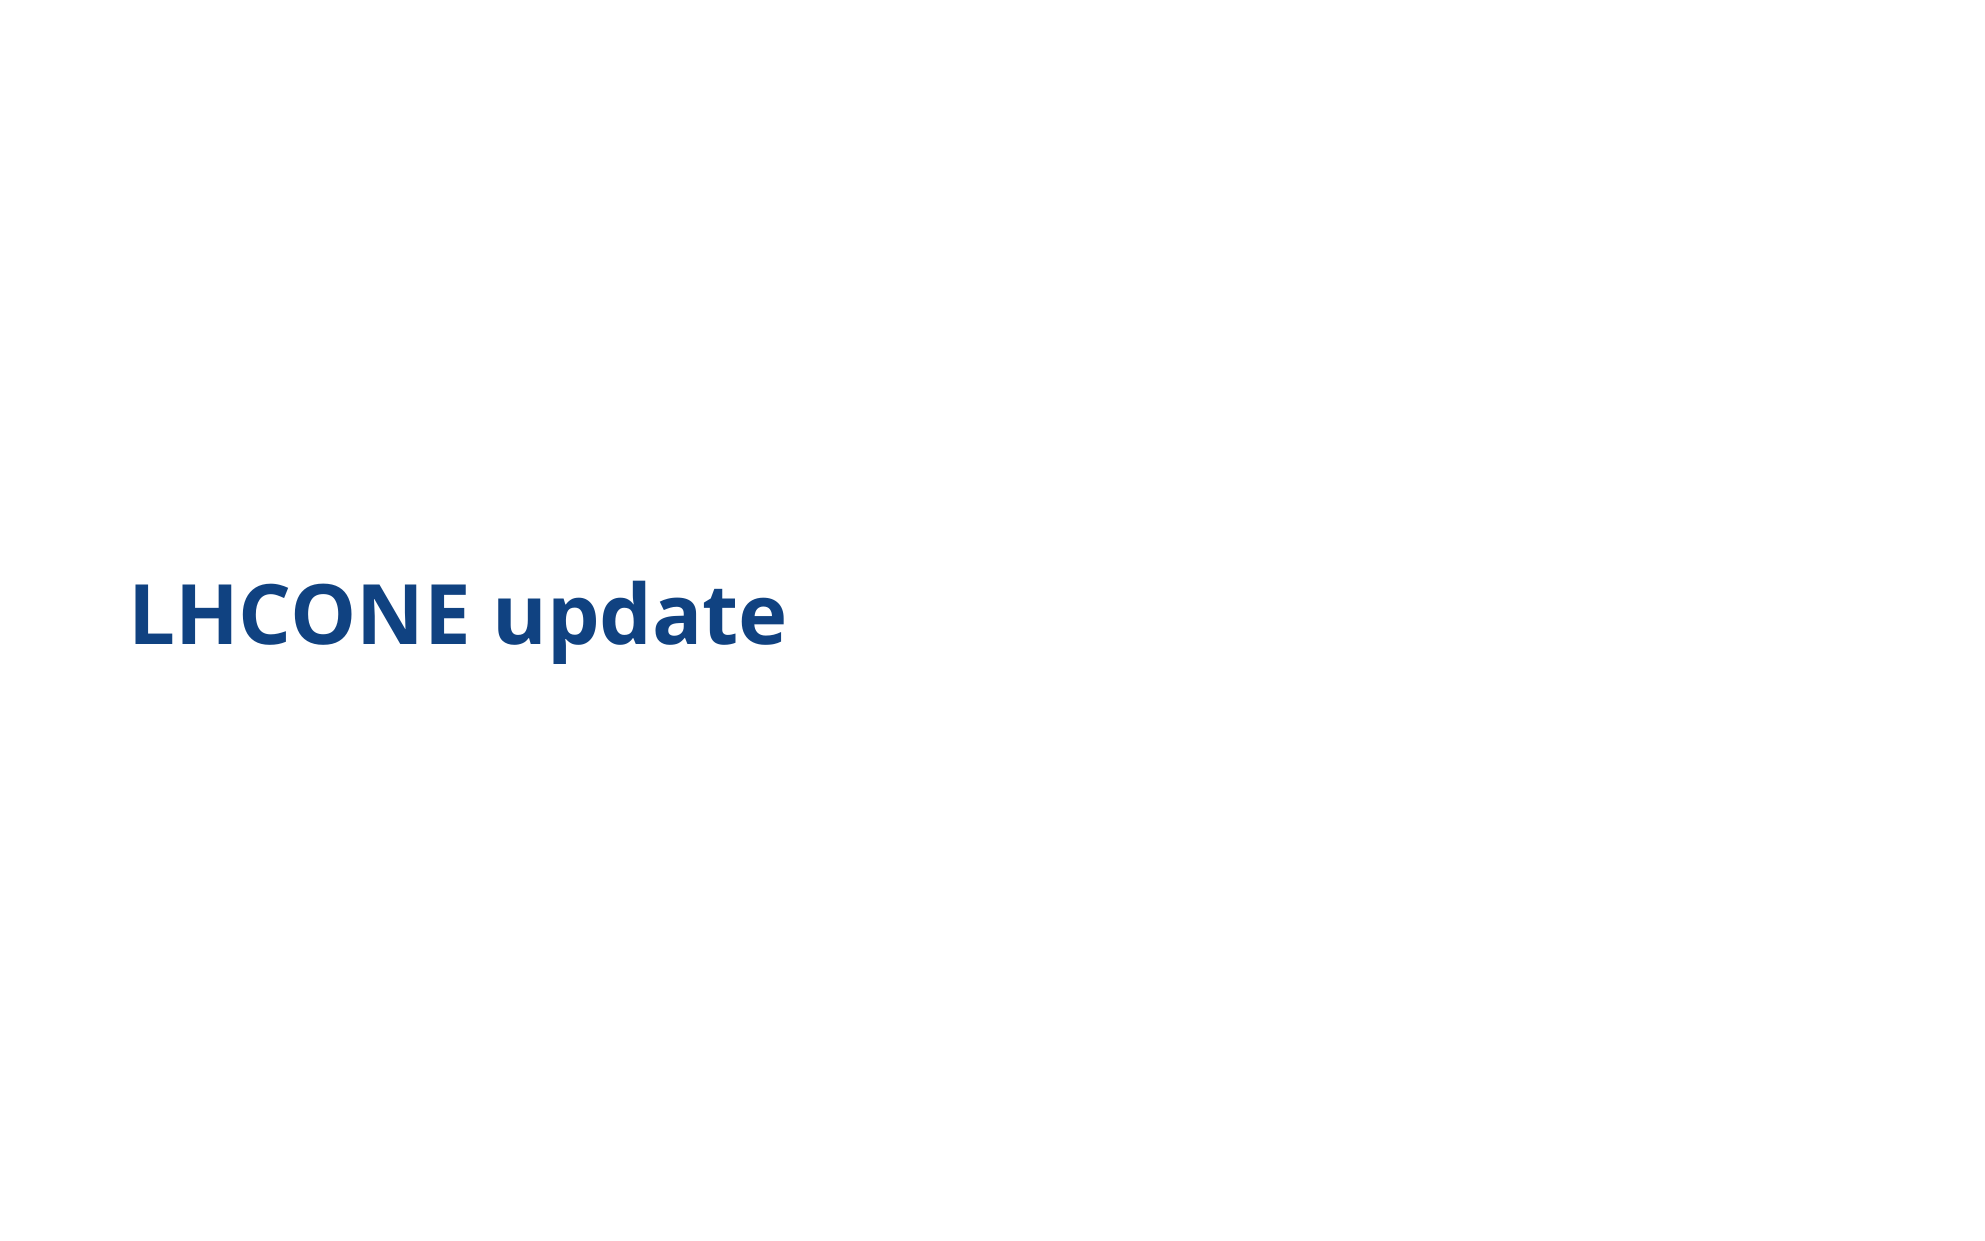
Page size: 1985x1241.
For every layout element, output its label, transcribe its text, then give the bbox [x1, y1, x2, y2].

title LHCONE update [128, 522, 1890, 703]
